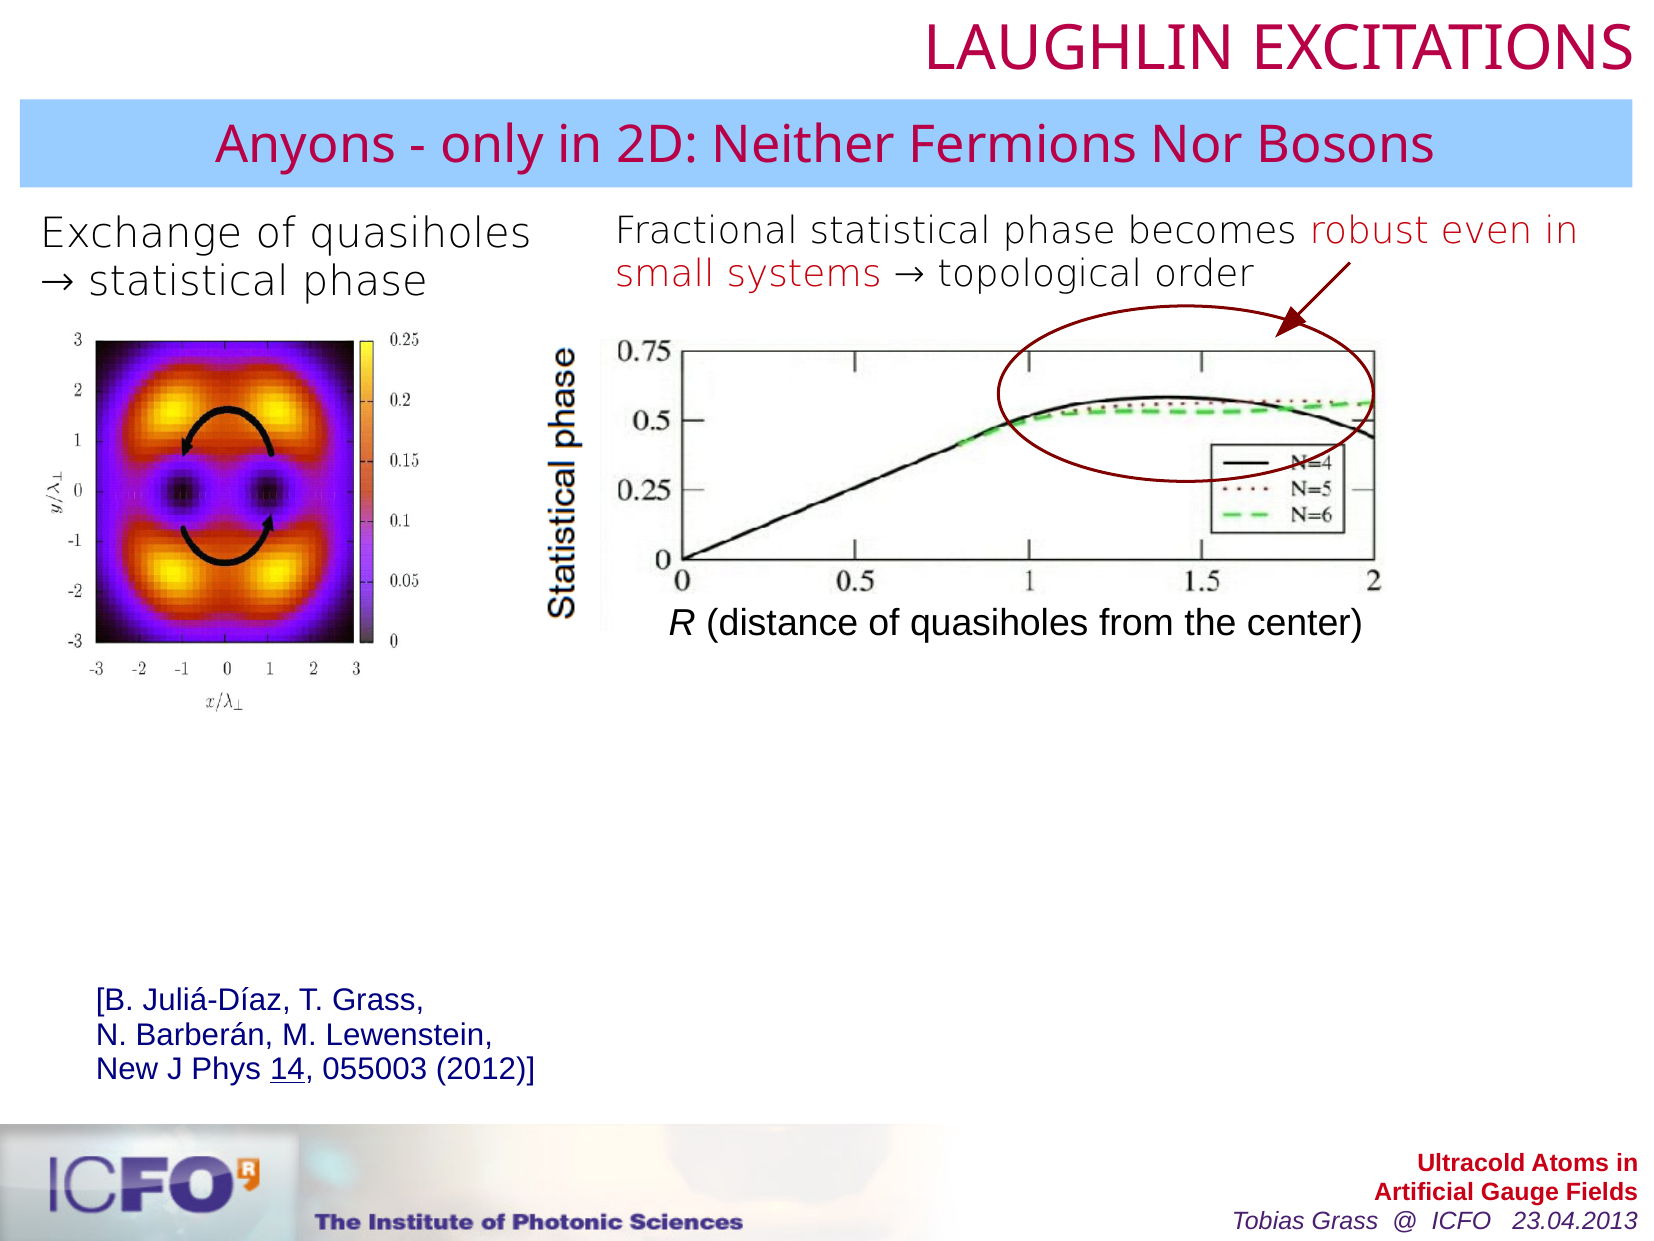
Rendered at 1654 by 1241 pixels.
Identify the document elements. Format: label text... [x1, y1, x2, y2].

text_box [B. Juliá-Díaz, T. Grass, N. Barberán, M. Lewenstein, New J Phys 14, 055003 (2012)] [81, 974, 569, 1094]
picture [1000, 339, 1371, 479]
picture [534, 296, 595, 636]
text_box Ultracold Atoms in Artificial Gauge Fields Tobias Grass @ ICFO 23.04.2013 [712, 1138, 1654, 1241]
text_box R (distance of quasiholes from the center) [654, 594, 1379, 651]
text_box LAUGHLIN EXCITATIONS [0, 0, 1651, 99]
text_box Anyons - only in 2D: Neither Fermions Nor Bosons [19, 99, 1633, 188]
picture [600, 339, 1388, 638]
text_box Fractional statistical phase becomes robust even in small systems → topological order [600, 201, 1654, 304]
picture [31, 313, 431, 725]
picture [0, 1124, 976, 1241]
text_box Exchange of quasiholes → statistical phase [24, 201, 561, 313]
